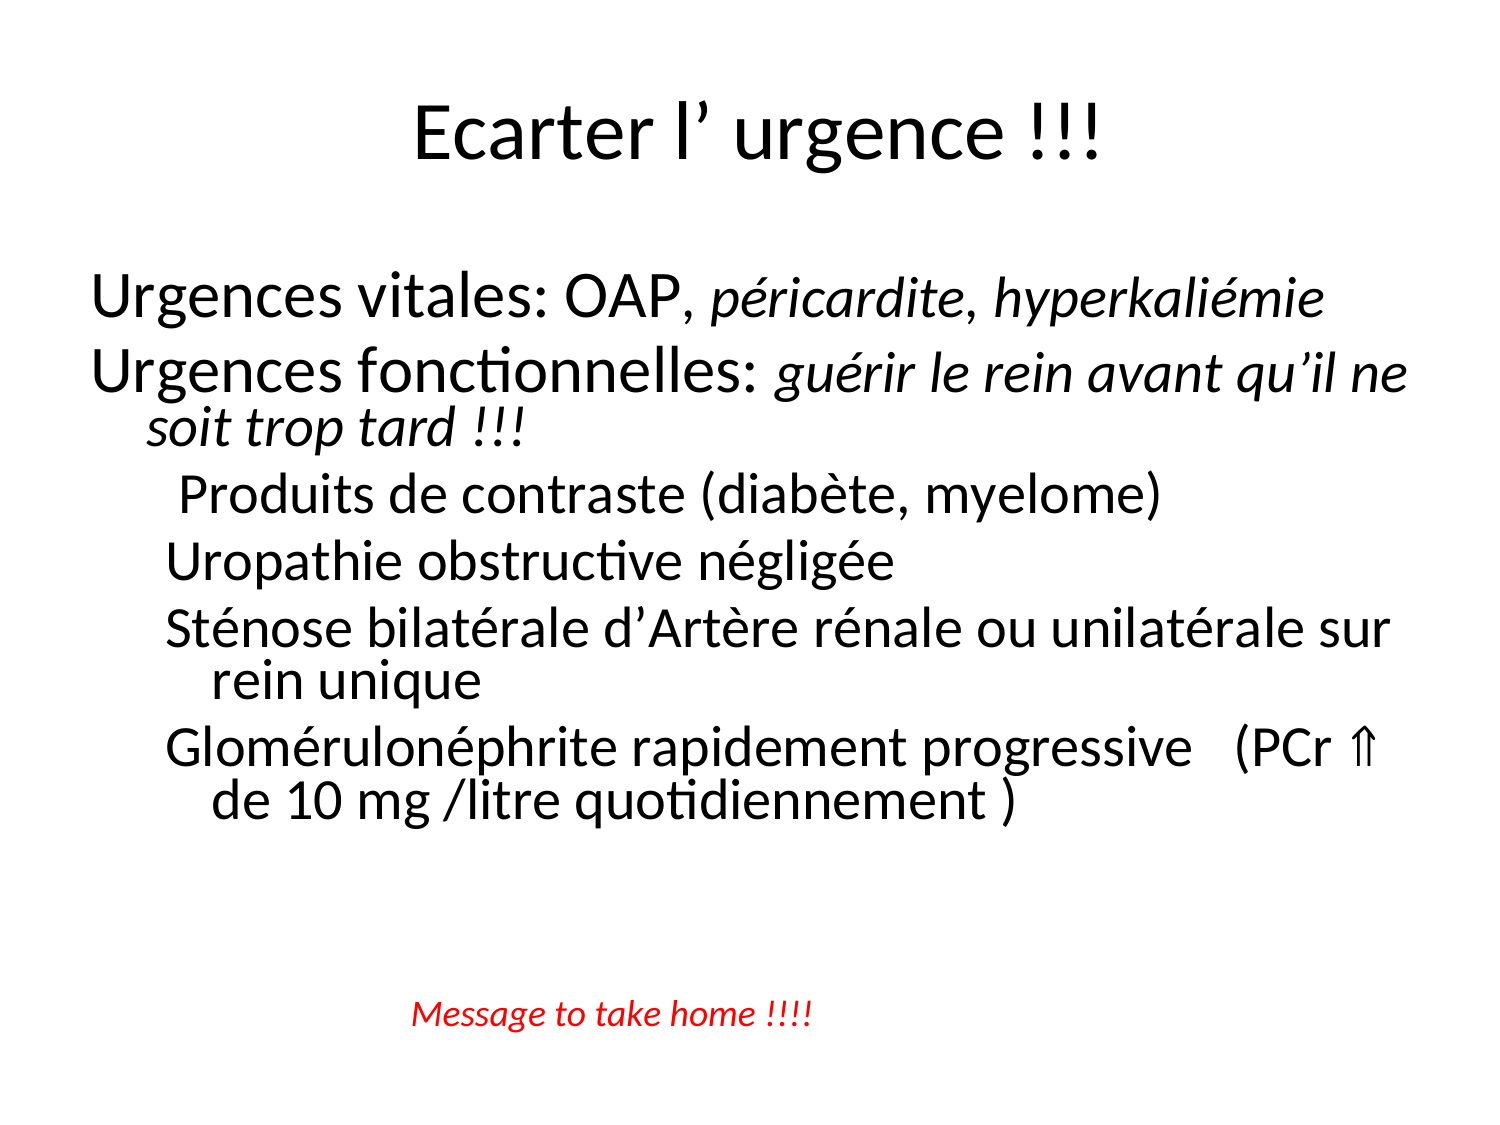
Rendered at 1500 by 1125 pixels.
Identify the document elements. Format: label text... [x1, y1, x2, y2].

title Ecarter l’ urgence !!! [75, 45, 1426, 233]
list Urgences vitales: OAP, péricardite, hyperkaliémie Urgences fonctionnelles: guérir le rein avant qu’il ne soit trop tard !!! Produits de contraste (diabète, myelome) Uropathie obstructive négligée Sténose bilatérale d’Artère rénale ou unilatérale sur rein unique Glomérulonéphrite rapidement progressive (PCr  de 10 mg /litre quotidiennement ) [75, 262, 1426, 1006]
text_box Message to take home !!!! [395, 990, 829, 1082]
